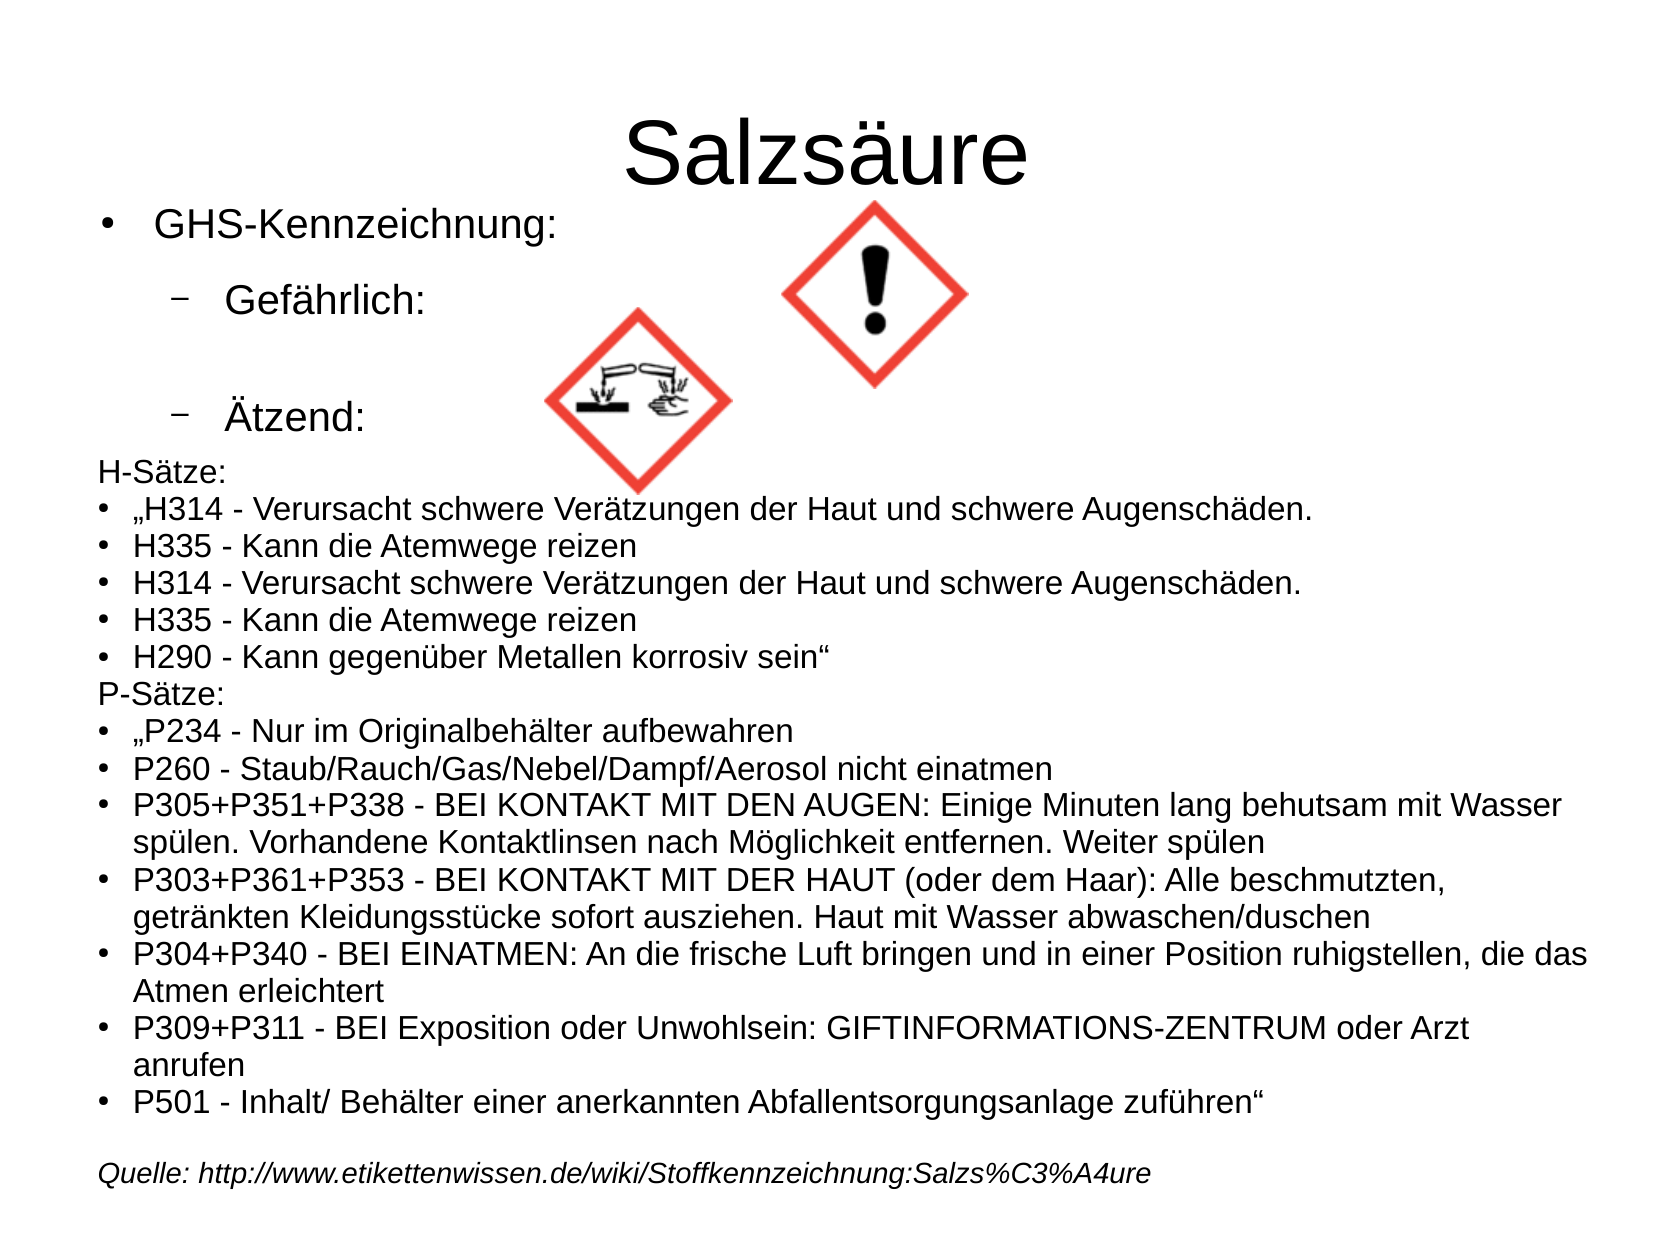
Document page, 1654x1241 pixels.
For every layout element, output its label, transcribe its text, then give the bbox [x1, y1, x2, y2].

text_box H-Sätze: „H314 - Verursacht schwere Verätzungen der Haut und schwere Augenschäden. H335 - Kann die Atemwege reizen H314 - Verursacht schwere Verätzungen der Haut und schwere Augenschäden. H335 - Kann die Atemwege reizen H290 - Kann gegenüber Metallen korrosiv sein“ P-Sätze: „P234 - Nur im Originalbehälter aufbewahren P260 - Staub/Rauch/Gas/Nebel/Dampf/Aerosol nicht einatmen P305+P351+P338 - BEI KONTAKT MIT DEN AUGEN: Einige Minuten lang behutsam mit Wasser spülen. Vorhandene Kontaktlinsen nach Möglichkeit entfernen. Weiter spülen P303+P361+P353 - BEI KONTAKT MIT DER HAUT (oder dem Haar): Alle beschmutzten, getränkten Kleidungsstücke sofort ausziehen. Haut mit Wasser abwaschen/duschen P304+P340 - BEI EINATMEN: An die frische Luft bringen und in einer Position ruhigstellen, die das Atmen erleichtert P309+P311 - BEI Exposition oder Unwohlsein: GIFTINFORMATIONS-ZENTRUM oder Arzt anrufen P501 - Inhalt/ Behälter einer anerkannten Abfallentsorgungsanlage zuführen“ Quelle: http://www.etikettenwissen.de/wiki/Stoffkennzeichnung:Salzs%C3%A4ure [82, 446, 1607, 1202]
list GHS-Kennzeichnung: Gefährlich: Ätzend: [82, 200, 1571, 446]
picture [781, 200, 969, 389]
title Salzsäure [82, 49, 1571, 200]
picture [544, 307, 733, 446]
